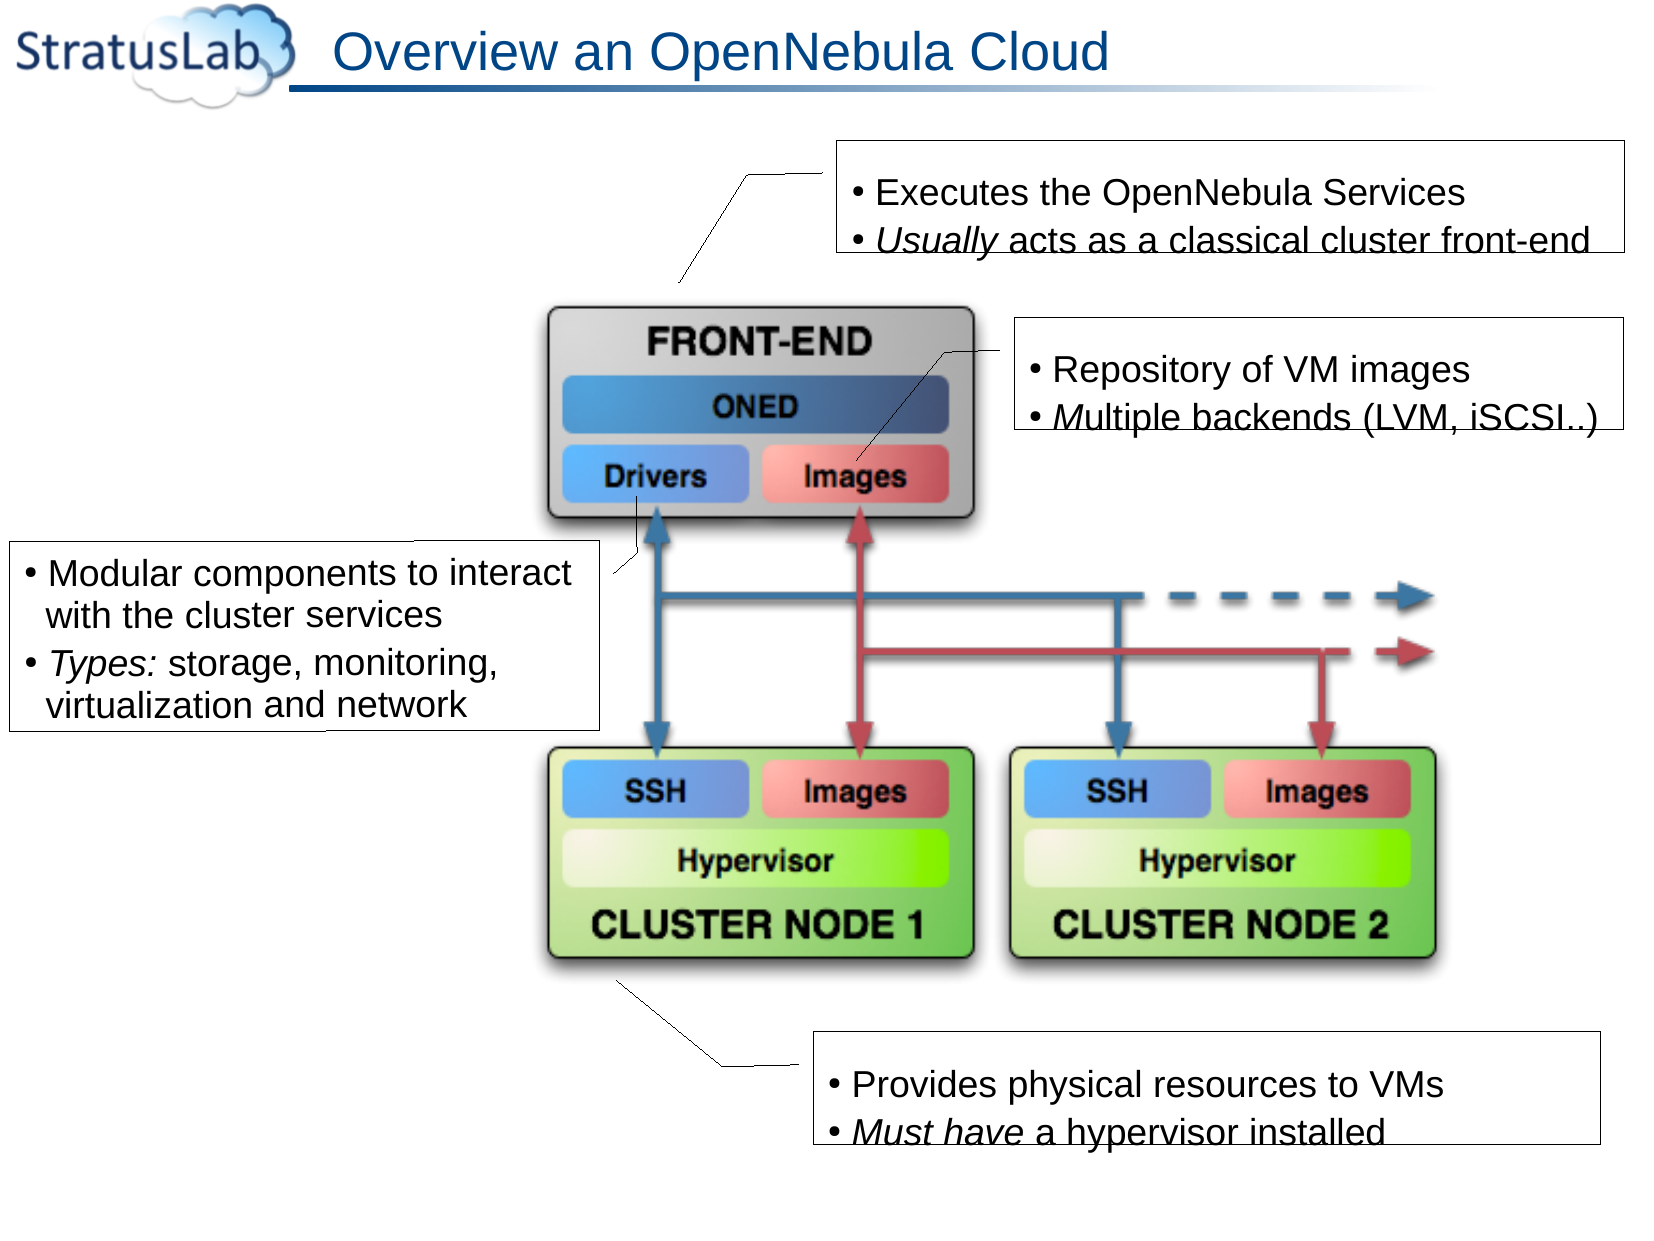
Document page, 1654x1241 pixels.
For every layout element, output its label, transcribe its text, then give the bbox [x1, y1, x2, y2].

text_box Repository of VM images Multiple backends (LVM, iSCSI..) [1014, 317, 1623, 430]
text_box Overview an OpenNebula Cloud [317, 14, 1127, 85]
text_box Provides physical resources to VMs Must have a hypervisor installed [813, 1032, 1601, 1145]
picture [505, 271, 1478, 1013]
text_box [289, 85, 1640, 92]
picture [6, 0, 301, 117]
text_box Modular components to interact with the cluster services Types: storage, monitoring, virtualization and network [9, 540, 600, 732]
text_box Executes the OpenNebula Services Usually acts as a classical cluster front-end [837, 140, 1624, 253]
